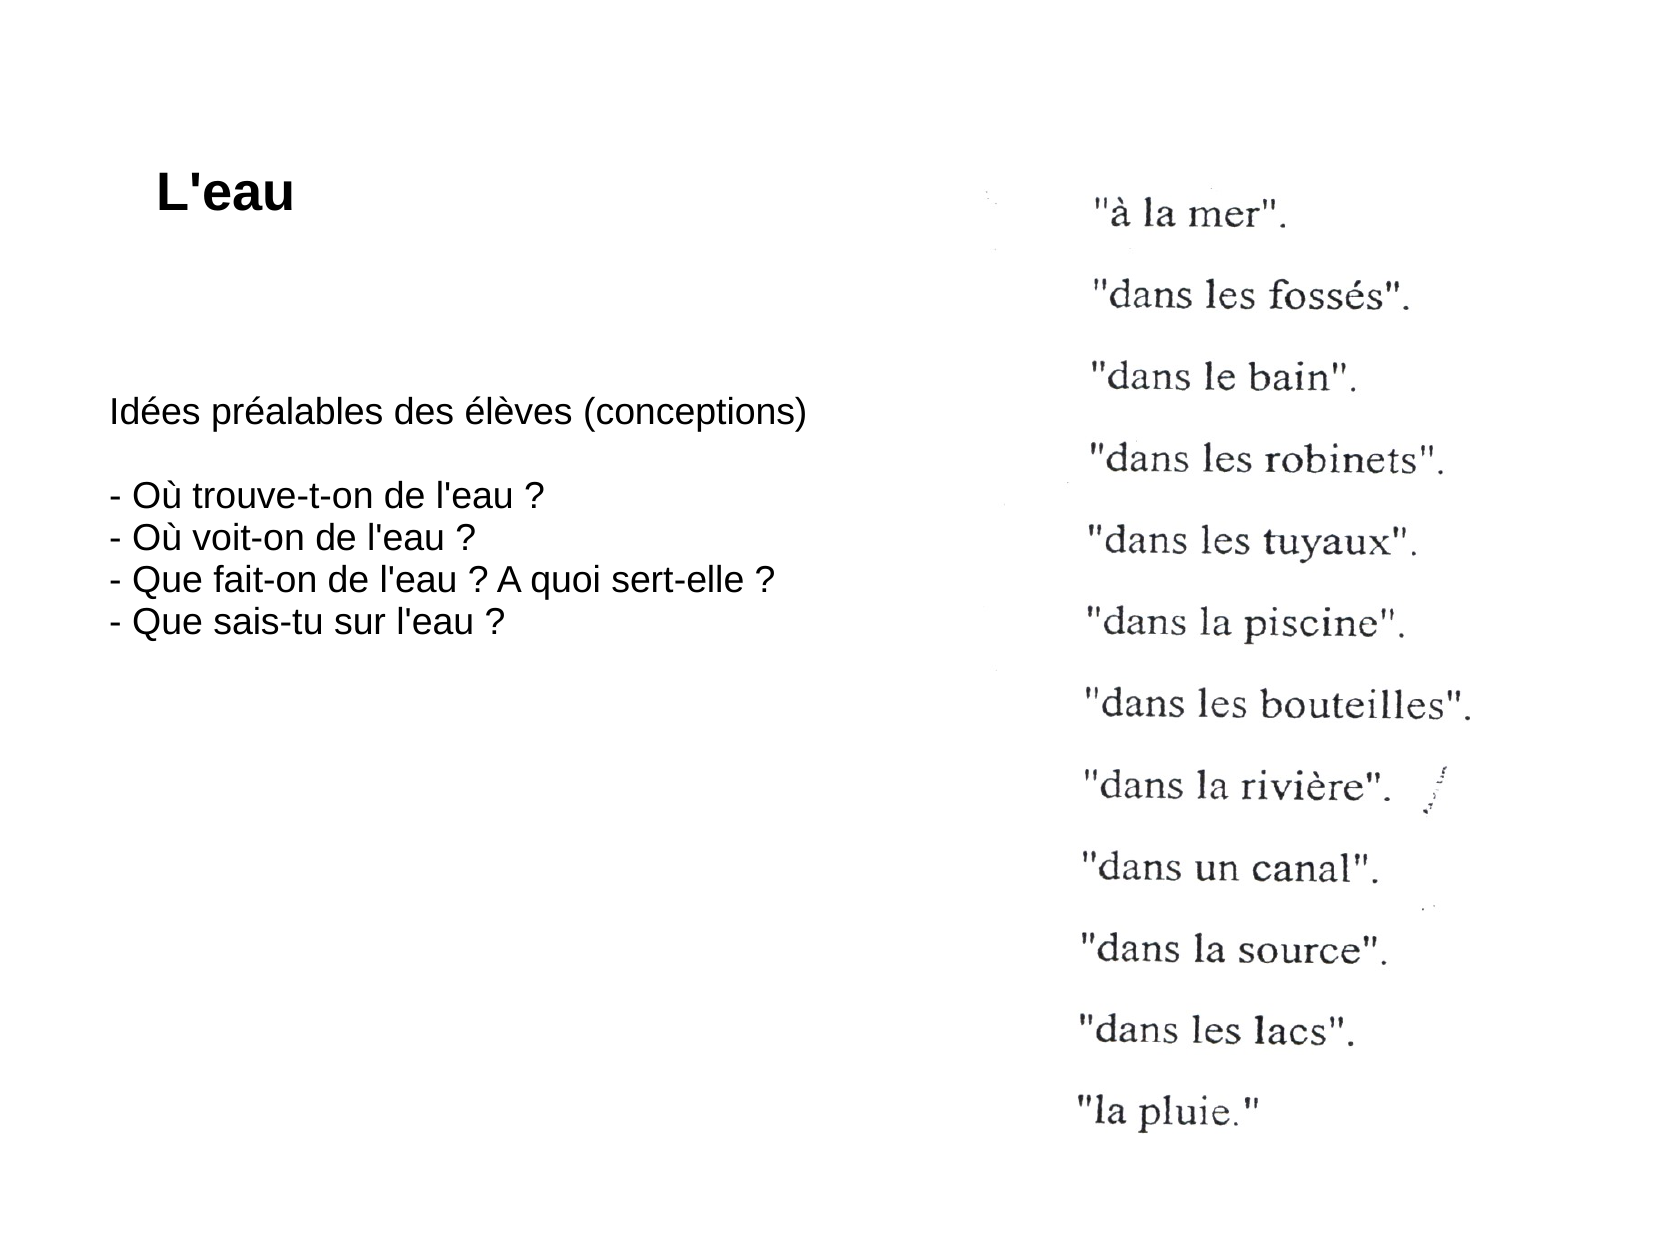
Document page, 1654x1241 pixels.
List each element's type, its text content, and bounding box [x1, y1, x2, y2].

picture [968, 156, 1531, 1182]
text_box Idées préalables des élèves (conceptions) - Où trouve-t-on de l'eau ? - Où voit-on de l'eau ? - Que fait-on de l'eau ? A quoi sert-elle ? - Que sais-tu sur l'eau ? [94, 382, 934, 650]
text_box L'eau [141, 153, 910, 229]
